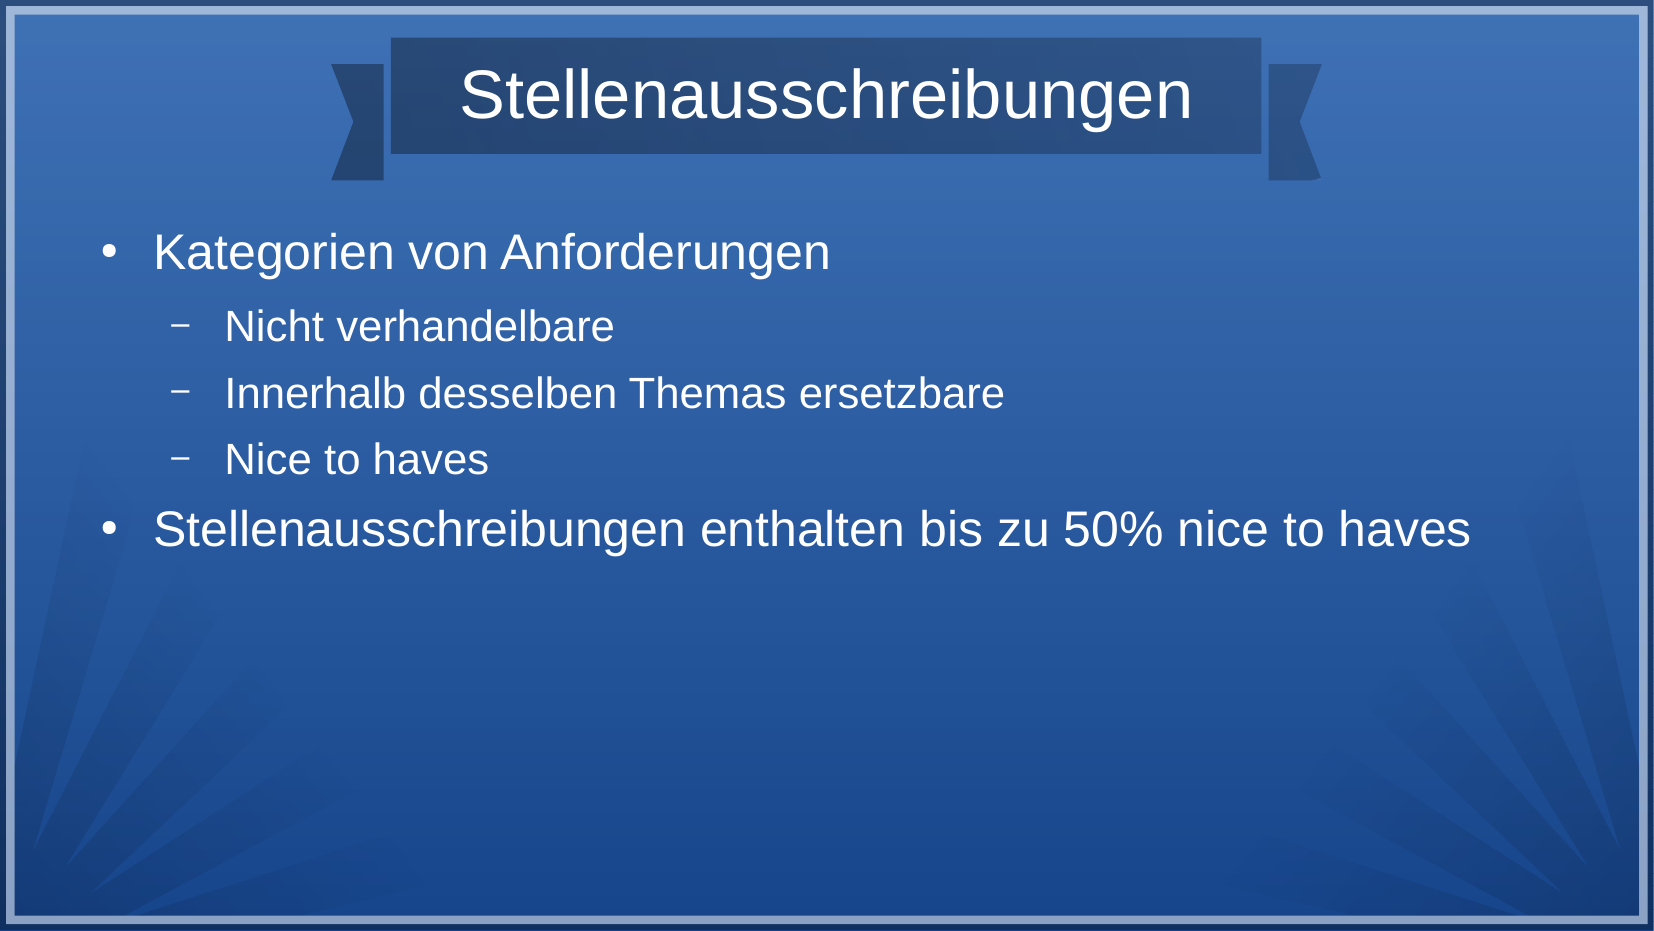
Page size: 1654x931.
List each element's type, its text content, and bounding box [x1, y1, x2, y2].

title Stellenausschreibungen [389, 35, 1264, 154]
list Kategorien von Anforderungen Nicht verhandelbare Innerhalb desselben Themas ersetzbare Nice to haves Stellenausschreibungen enthalten bis zu 50% nice to haves [82, 224, 1571, 848]
